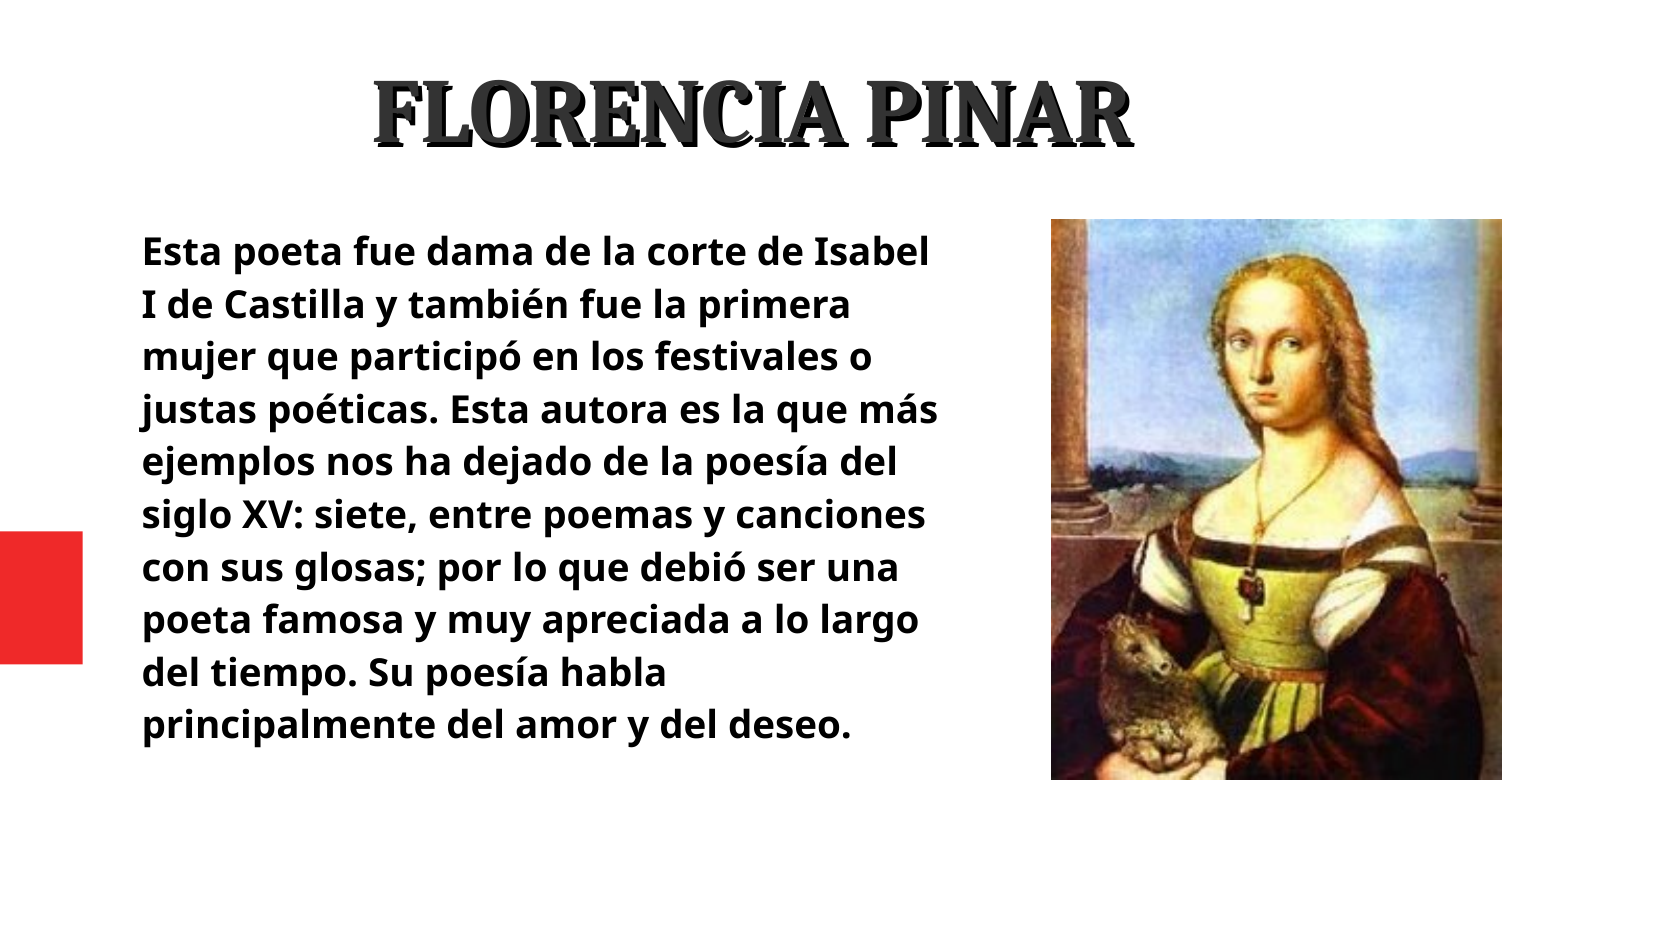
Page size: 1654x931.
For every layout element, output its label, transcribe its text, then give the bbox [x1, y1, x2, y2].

list Esta poeta fue dama de la corte de Isabel I de Castilla y también fue la primera mujer que participó en los festivales o justas poéticas. Esta autora es la que más ejemplos nos ha dejado de la poesía del siglo XV: siete, entre poemas y canciones con sus glosas; por lo que debió ser una poeta famosa y muy apreciada a lo largo del tiempo. Su poesía habla principalmente del amor y del deseo. [141, 224, 945, 756]
picture [1051, 219, 1502, 780]
title FLORENCIA PINAR [47, 42, 1536, 184]
